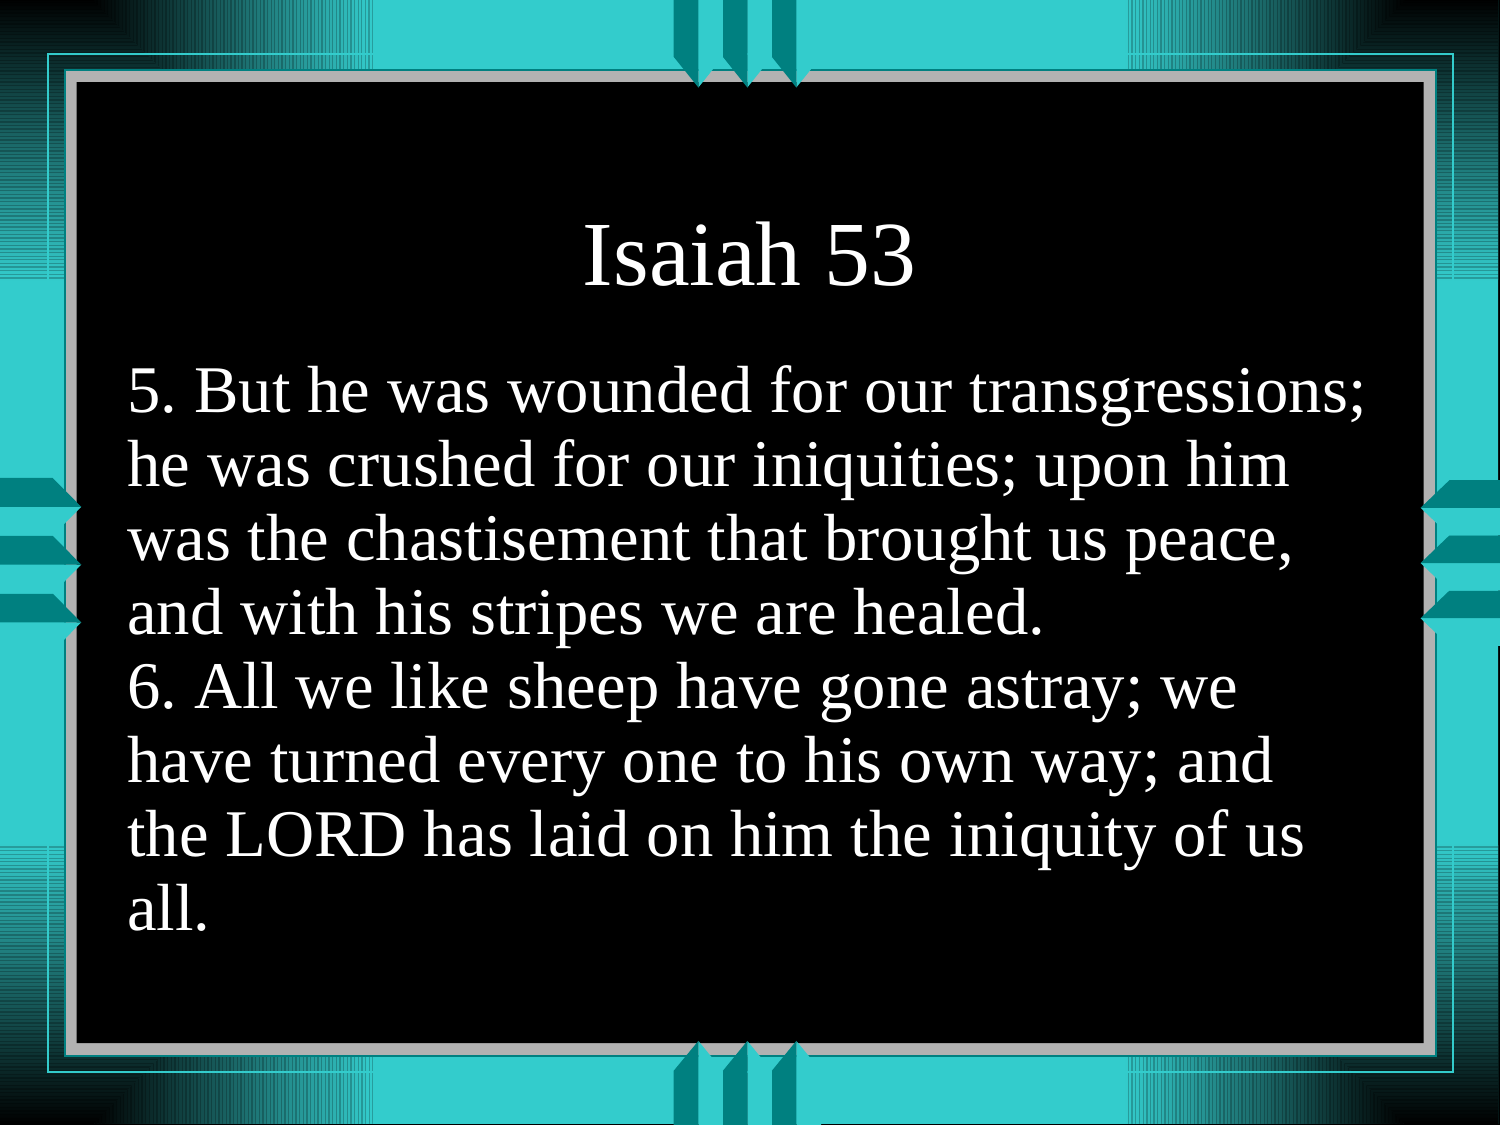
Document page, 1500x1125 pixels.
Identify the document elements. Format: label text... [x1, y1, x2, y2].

text_box 5. But he was wounded for our transgressions; he was crushed for our iniquities; upon him was the chastisement that brought us peace, and with his stripes we are healed. 6. All we like sheep have gone astray; we have turned every one to his own way; and the LORD has laid on him the iniquity of us all. [112, 345, 1388, 953]
title Isaiah 53 [112, 124, 1388, 313]
